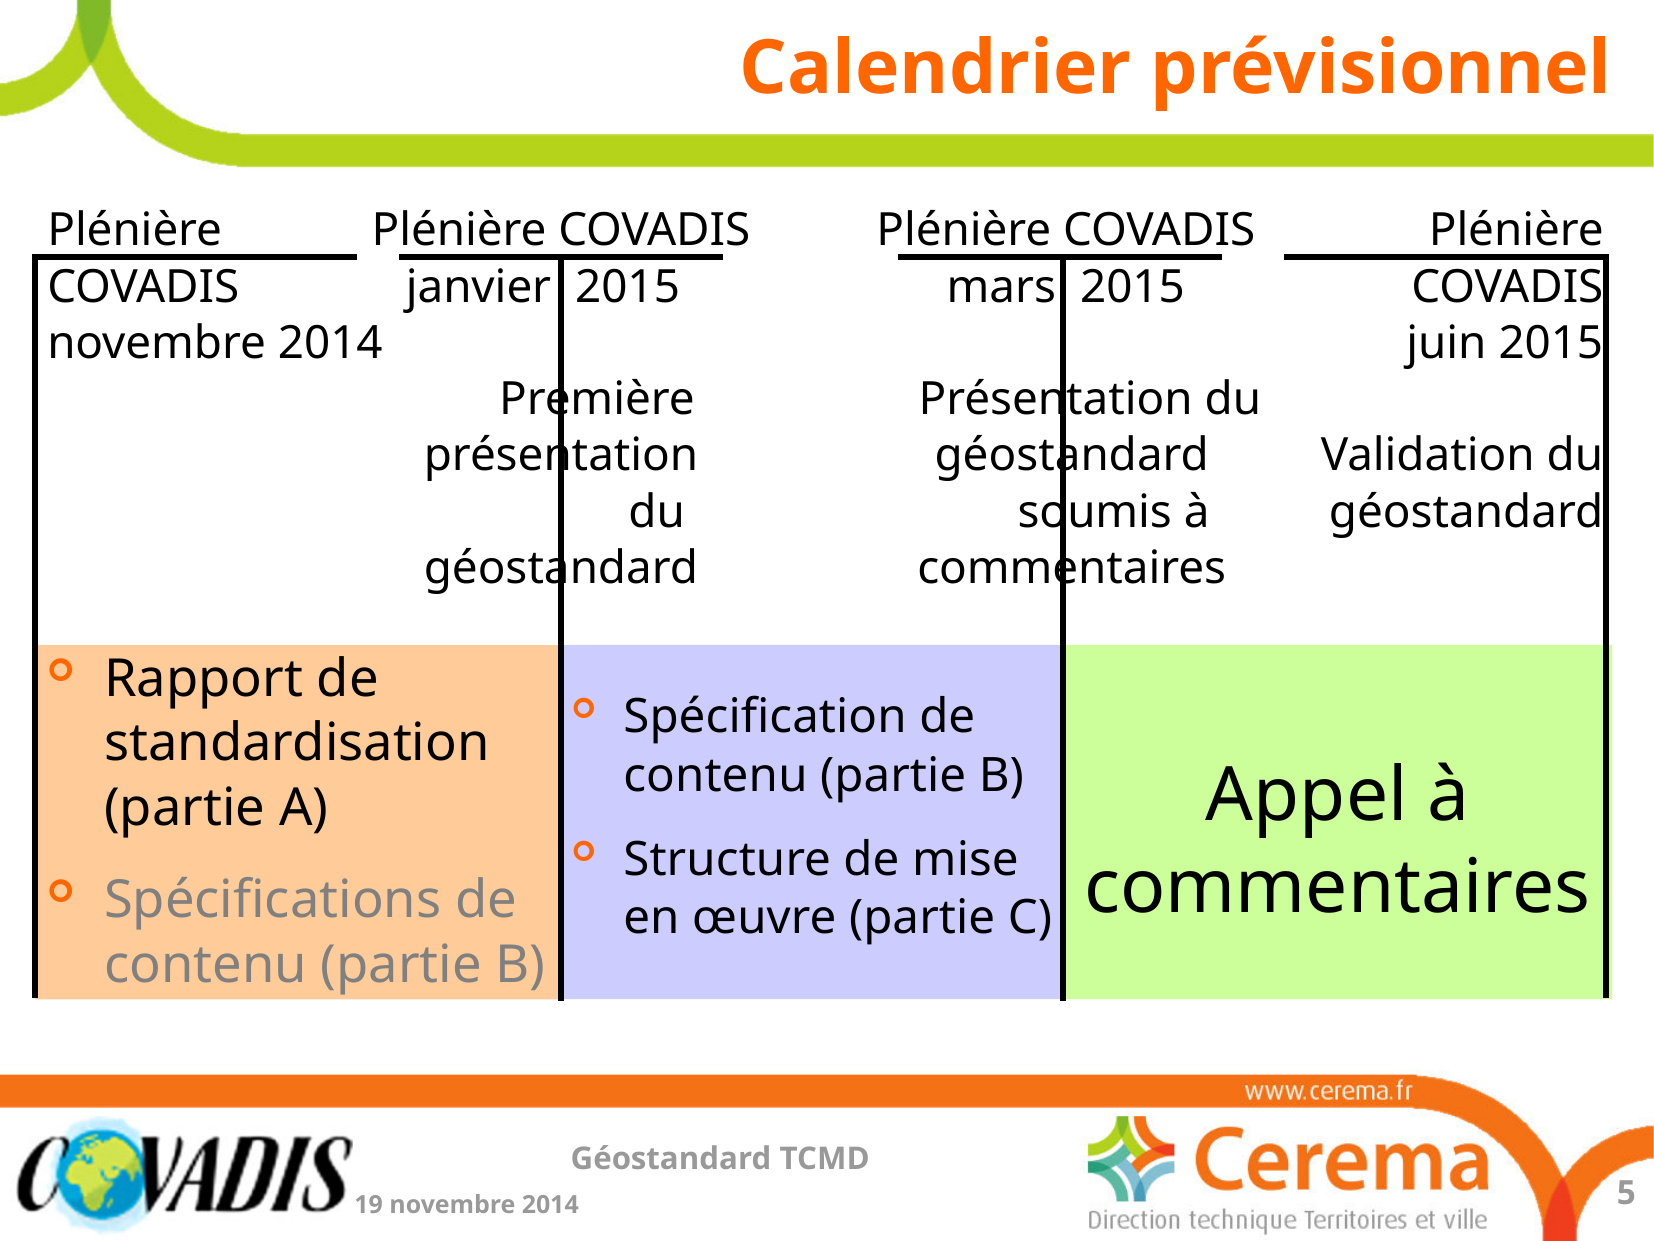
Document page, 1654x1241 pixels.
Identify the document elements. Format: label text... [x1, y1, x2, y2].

list Appel à commentaires [1066, 644, 1613, 1000]
list Plénière COVADIS juin 2015 Validation du géostandard [1338, 200, 1616, 607]
list Plénière COVADIS janvier 2015 Première présentation du géostandard [295, 200, 806, 607]
title Calendrier prévisionnel [177, 0, 1613, 172]
list Plénière COVADIS juin 2015 Validation du géostandard [1338, 260, 1603, 607]
list Rapport de standardisation (partie A) Spécifications de contenu (partie B) [35, 645, 558, 1000]
list Spécification de contenu (partie B) Structure de mise en œuvre (partie C) [564, 644, 1060, 1000]
picture [0, 0, 1654, 1241]
list Plénière COVADIS mars 2015 Présentation du géostandard soumis à commentaires [806, 200, 1338, 607]
list Plénière COVADIS novembre 2014 [38, 260, 295, 607]
list Plénière COVADIS novembre 2014 [35, 200, 295, 254]
